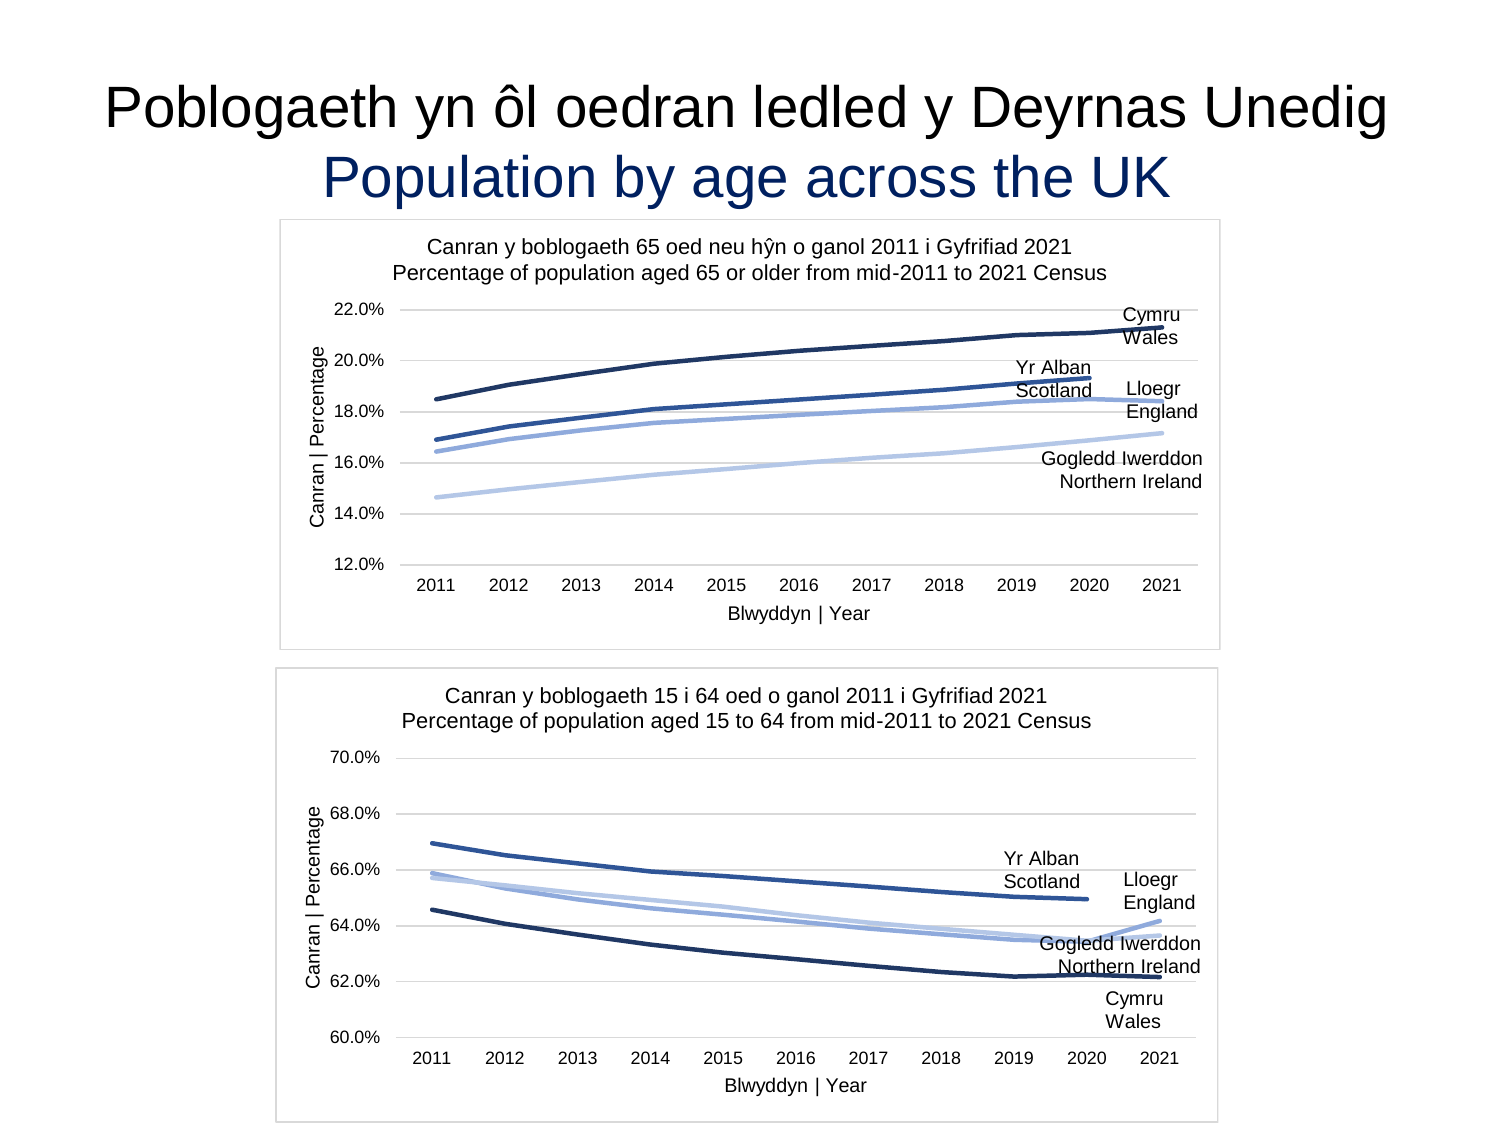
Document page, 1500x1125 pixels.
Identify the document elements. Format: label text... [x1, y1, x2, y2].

picture [275, 667, 1219, 1123]
title Poblogaeth yn ôl oedran ledled y Deyrnas Unedig Population by age across the UK [61, 45, 1434, 233]
picture [279, 233, 1221, 650]
